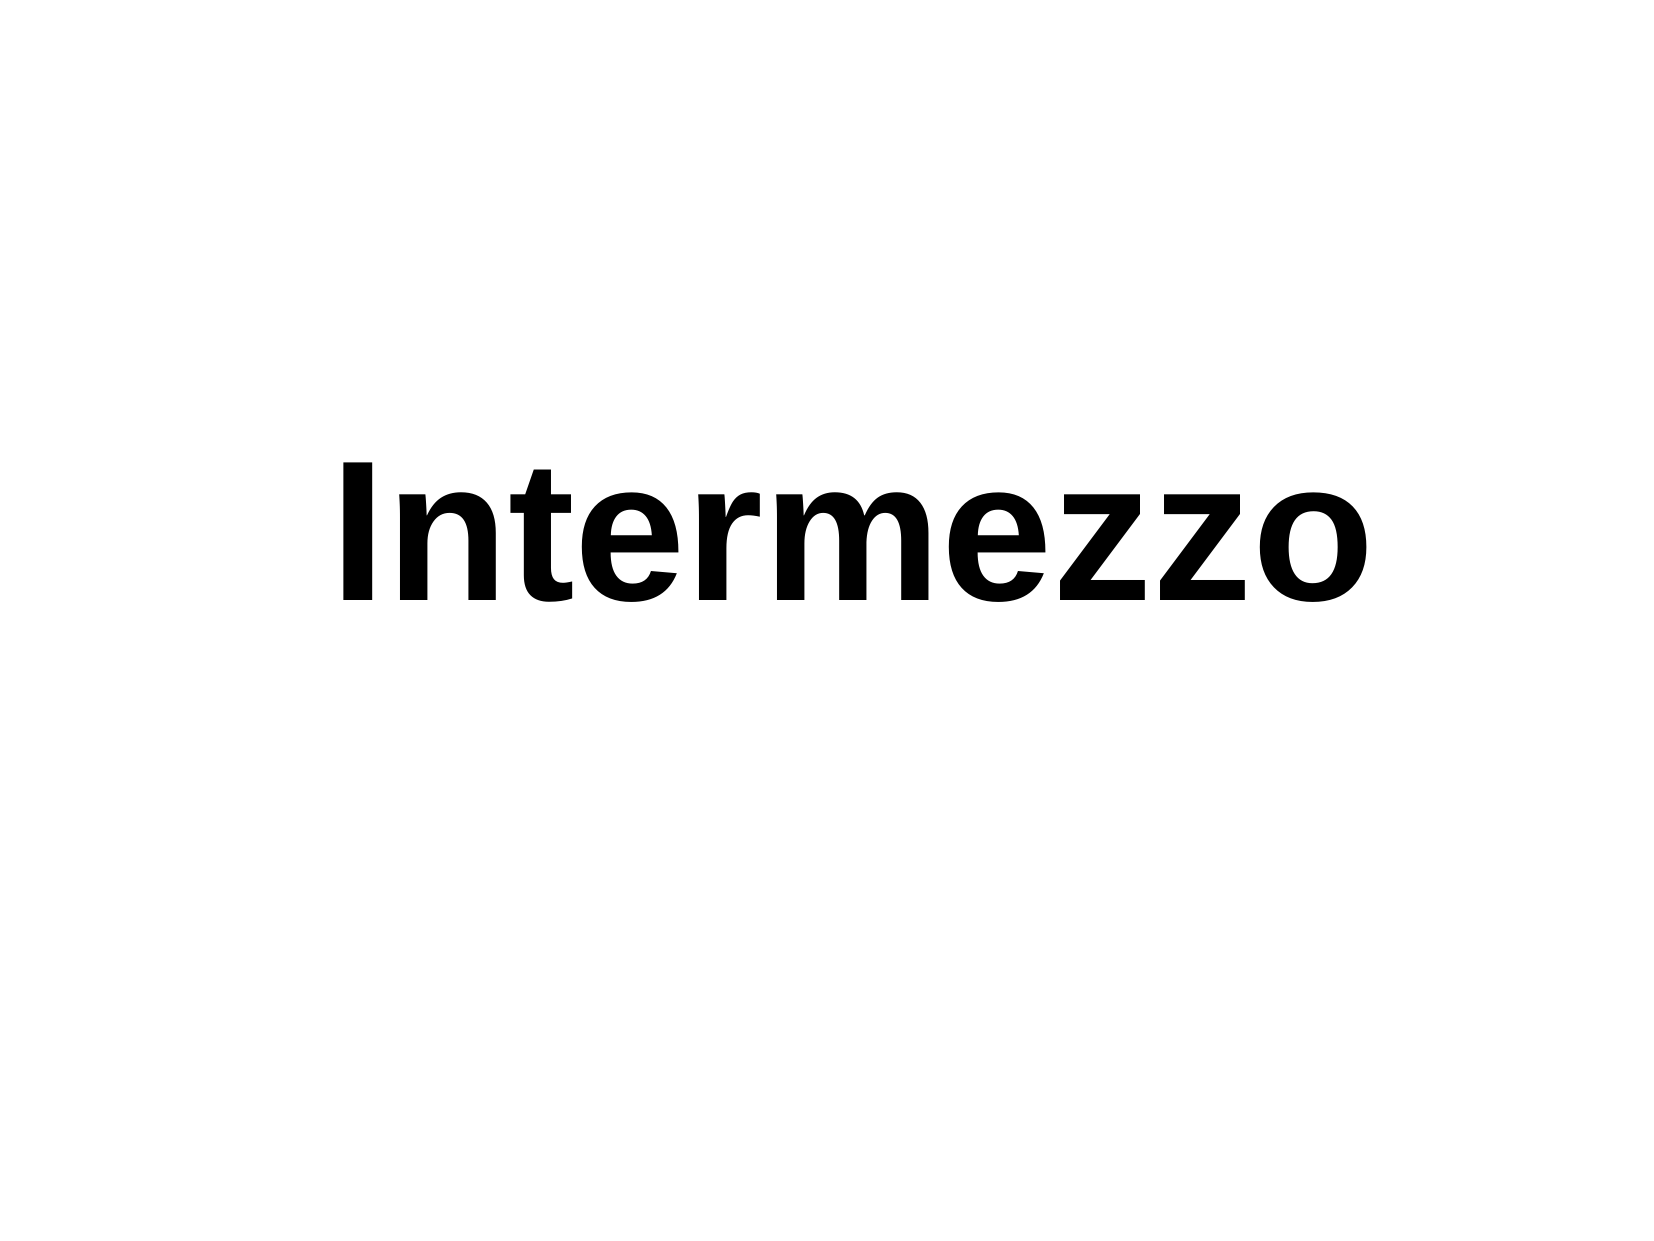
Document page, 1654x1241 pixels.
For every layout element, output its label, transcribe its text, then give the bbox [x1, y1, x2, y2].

text_box Intermezzo [316, 412, 1391, 729]
